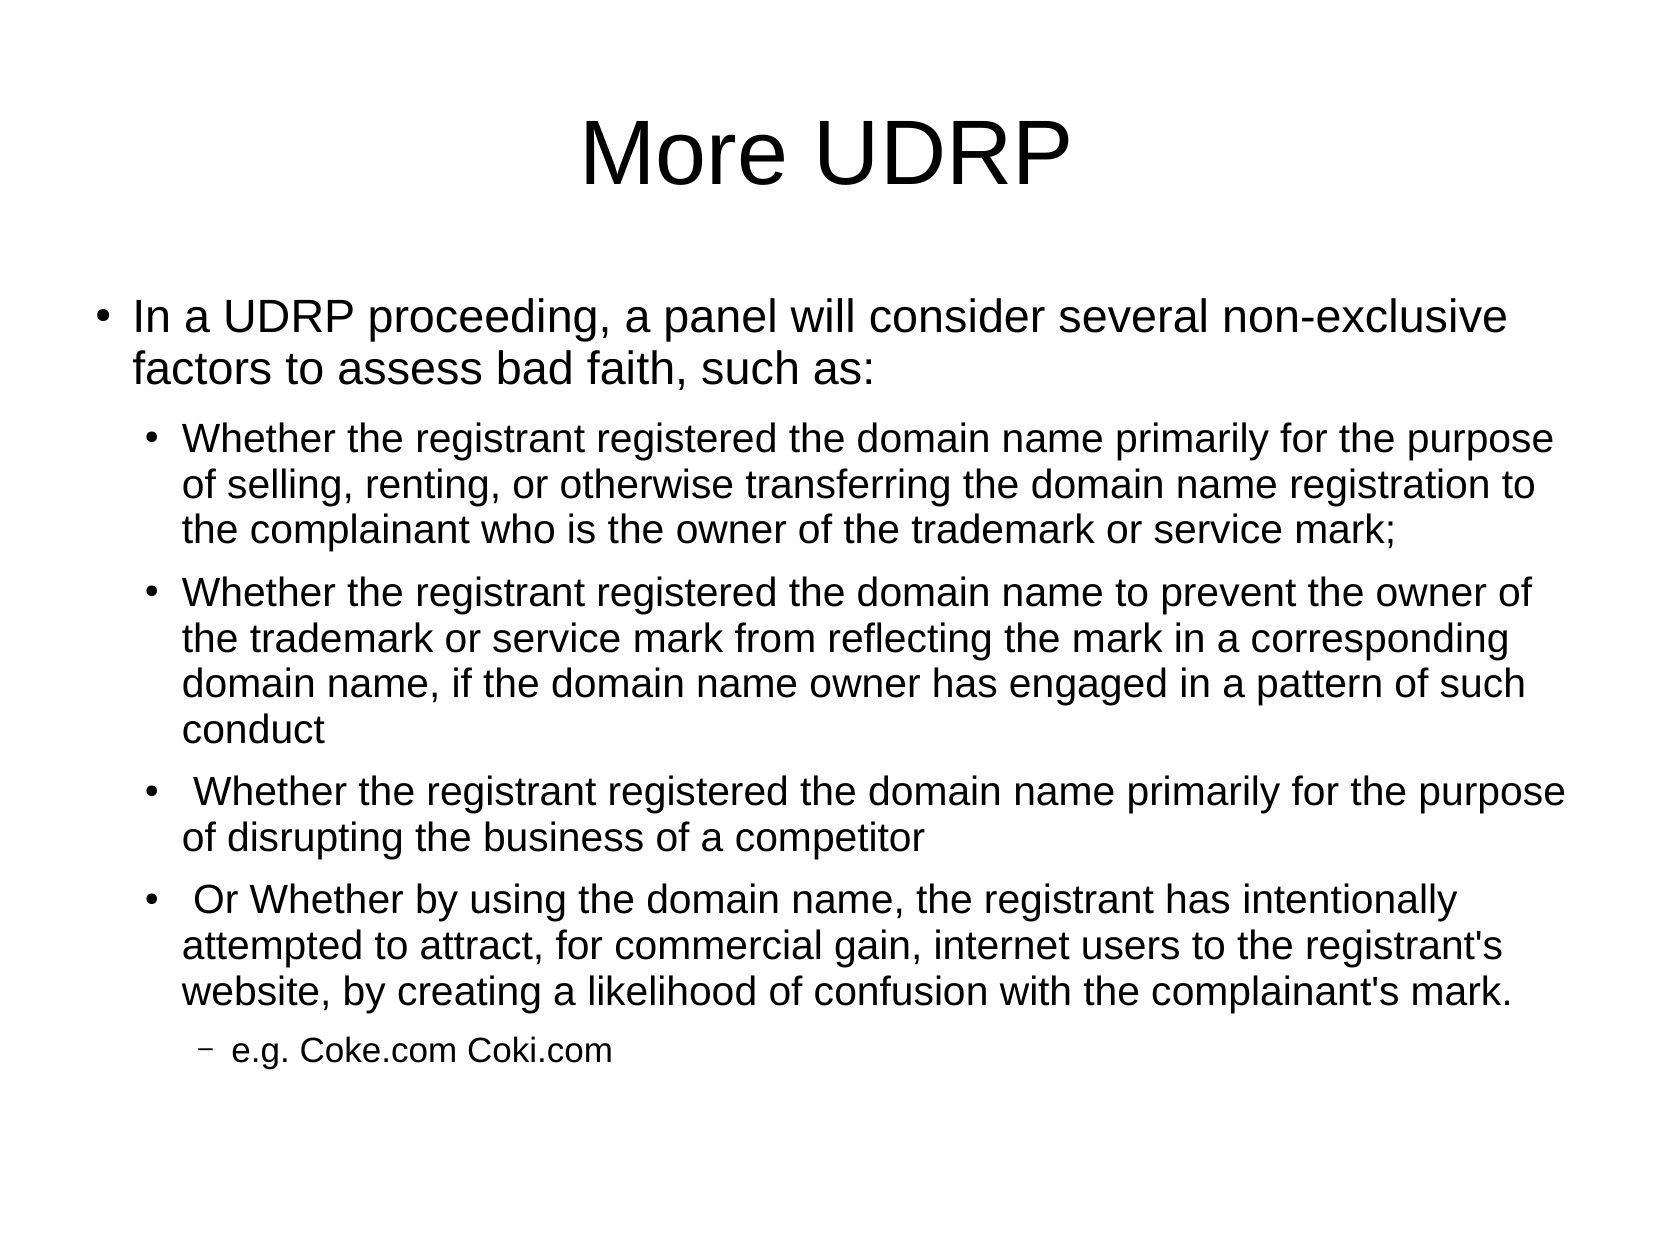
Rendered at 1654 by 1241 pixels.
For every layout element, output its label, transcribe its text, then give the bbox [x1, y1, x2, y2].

title More UDRP [82, 56, 1571, 250]
list In a UDRP proceeding, a panel will consider several non-exclusive factors to assess bad faith, such as: Whether the registrant registered the domain name primarily for the purpose of selling, renting, or otherwise transferring the domain name registration to the complainant who is the owner of the trademark or service mark; Whether the registrant registered the domain name to prevent the owner of the trademark or service mark from reflecting the mark in a corresponding domain name, if the domain name owner has engaged in a pattern of such conduct Whether the registrant registered the domain name primarily for the purpose of disrupting the business of a competitor Or Whether by using the domain name, the registrant has intentionally attempted to attract, for commercial gain, internet users to the registrant's website, by creating a likelihood of confusion with the complainant's mark. e.g. Coke.com Coki.com [82, 290, 1571, 1109]
